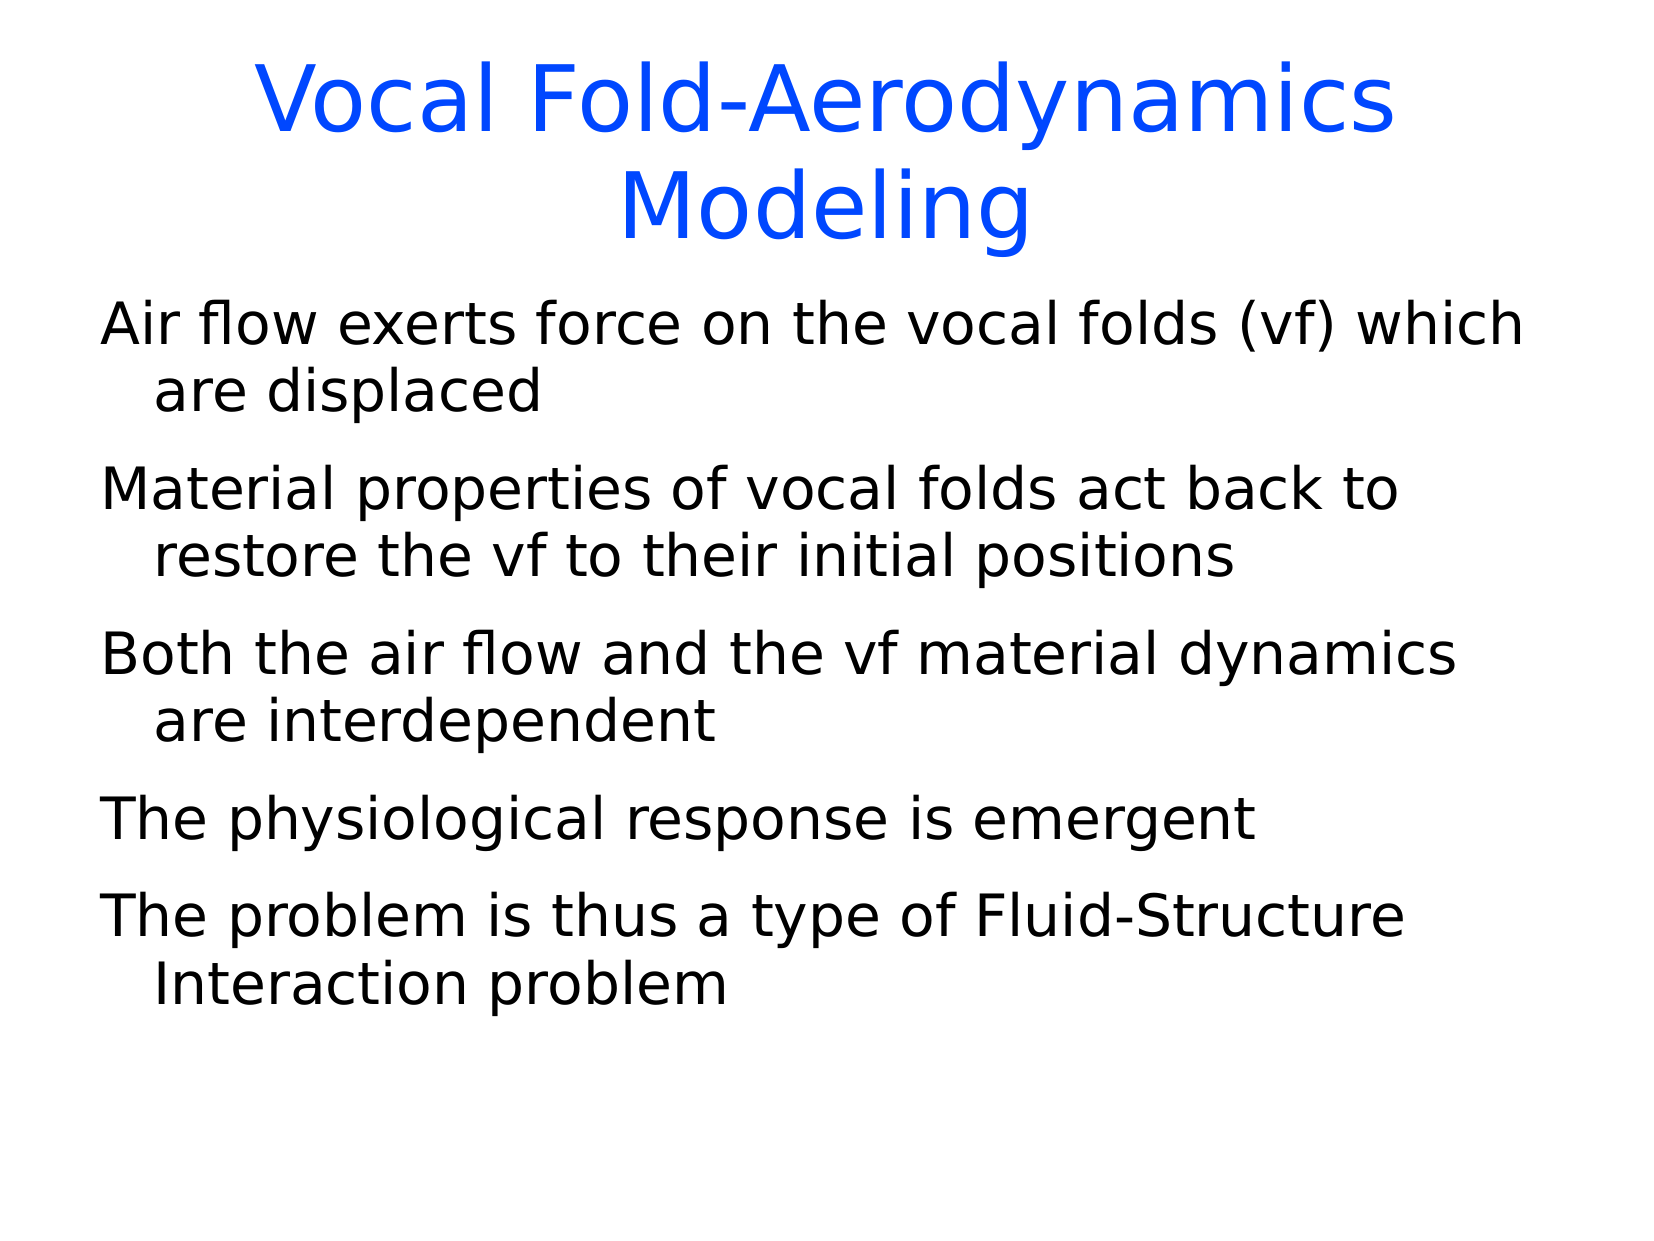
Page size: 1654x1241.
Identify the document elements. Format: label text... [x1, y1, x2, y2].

title Vocal Fold-Aerodynamics Modeling [82, 49, 1571, 257]
list Air flow exerts force on the vocal folds (vf) which are displaced Material properties of vocal folds act back to restore the vf to their initial positions Both the air flow and the vf material dynamics are interdependent The physiological response is emergent The problem is thus a type of Fluid-Structure Interaction problem [82, 290, 1571, 1109]
